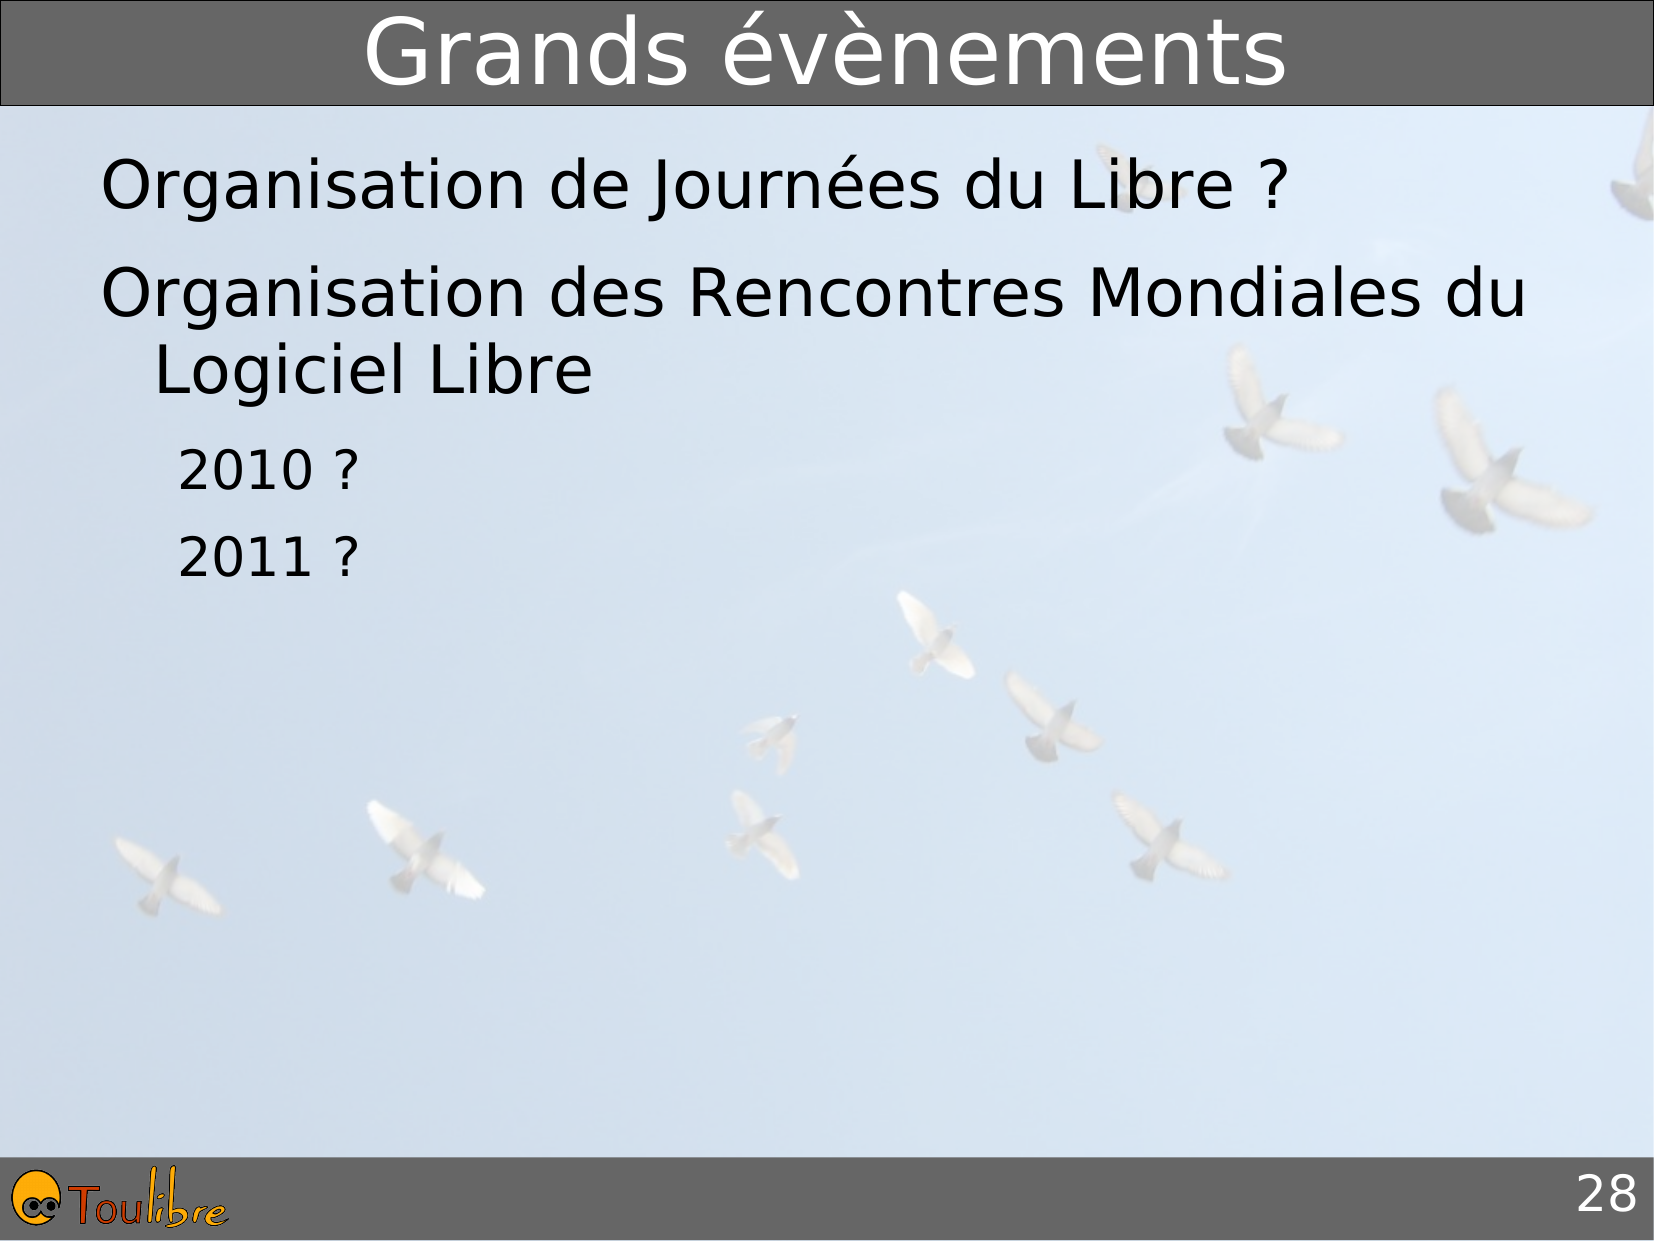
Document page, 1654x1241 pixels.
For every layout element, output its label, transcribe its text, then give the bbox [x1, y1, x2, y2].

list Organisation de Journées du Libre ? Organisation des Rencontres Mondiales du Logiciel Libre 2010 ? 2011 ? [82, 146, 1571, 1094]
title Grands évènements [0, 0, 1654, 107]
picture [11, 1165, 229, 1228]
